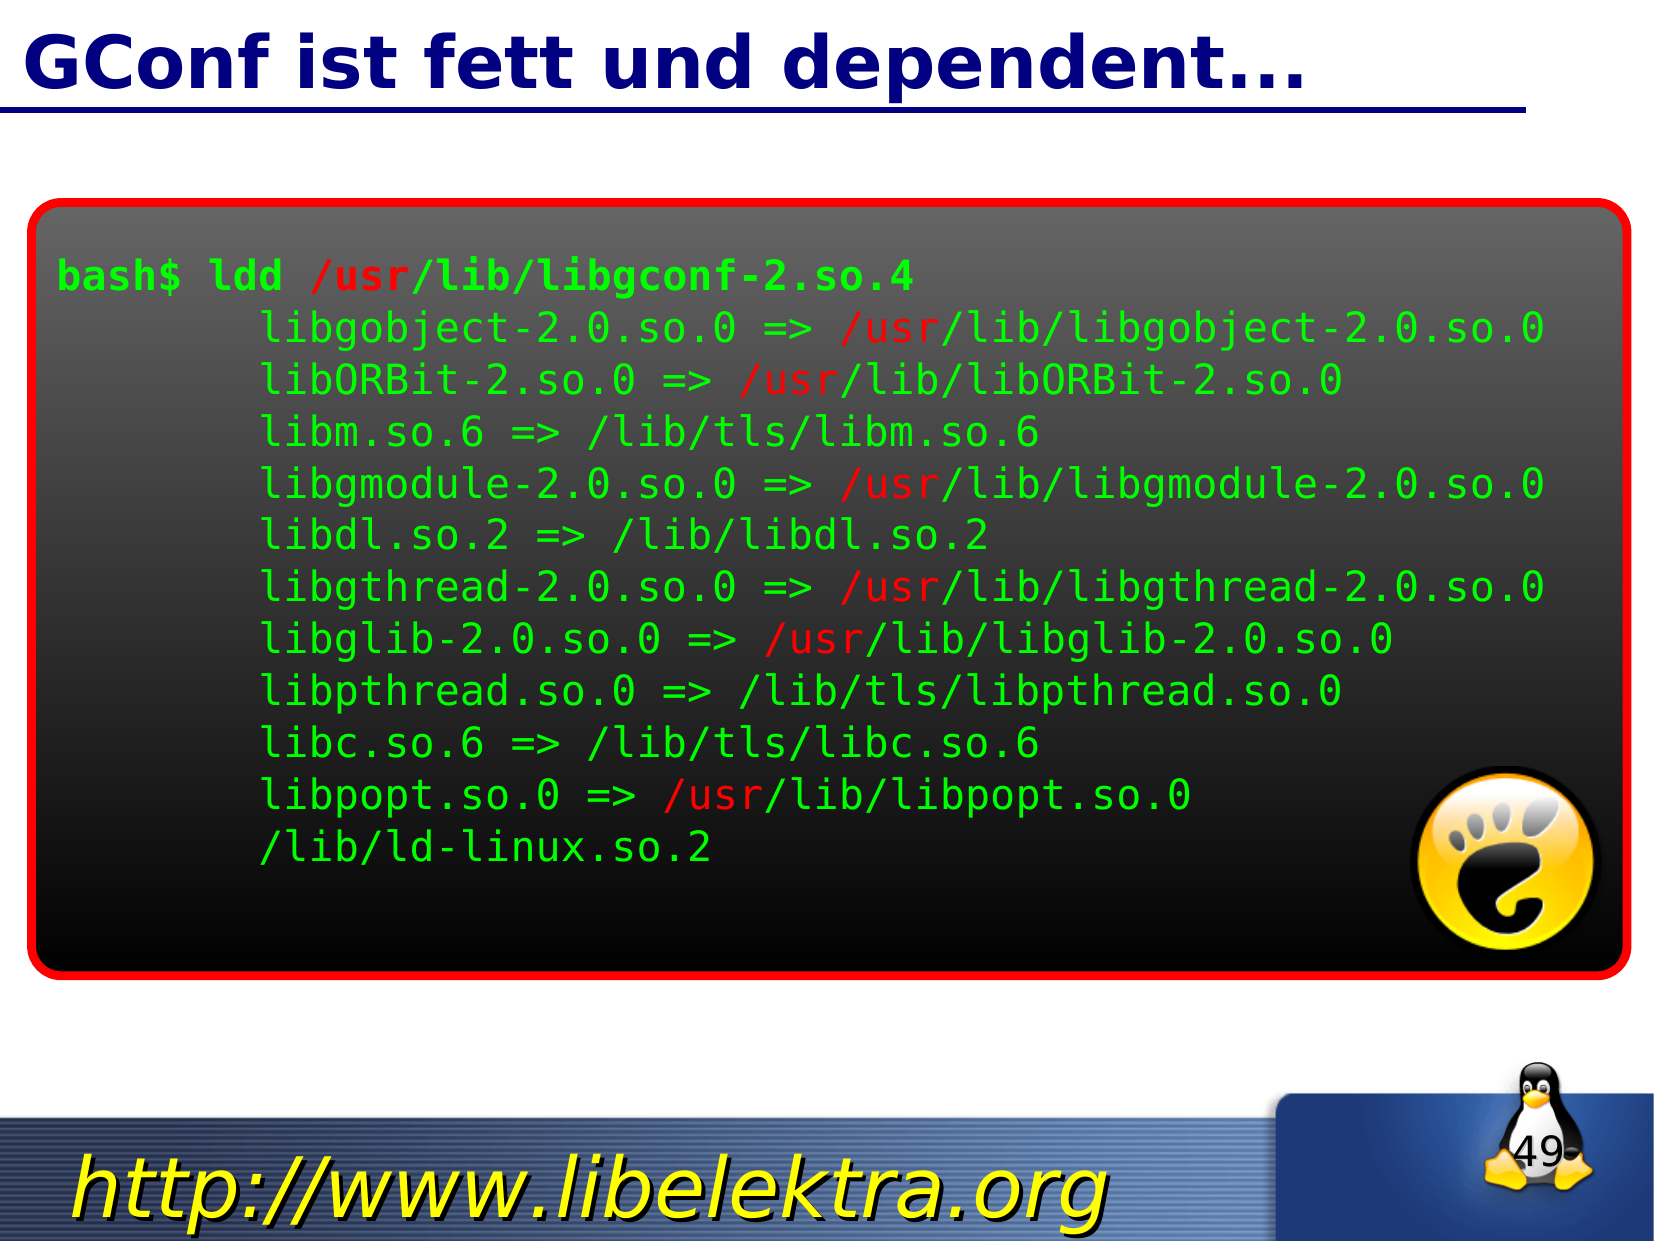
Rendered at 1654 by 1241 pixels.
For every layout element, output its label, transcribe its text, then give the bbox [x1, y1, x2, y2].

text_box GConf ist fett und dependent... [22, 14, 1611, 111]
picture [1410, 766, 1607, 961]
picture [0, 1061, 1654, 1241]
text_box [31, 202, 1627, 976]
text_box <Nummer> [1312, 1122, 1566, 1178]
text_box bash$ ldd /usr/lib/libgconf-2.so.4 libgobject-2.0.so.0 => /usr/lib/libgobject-2.0.so.0 libORBit-2.so.0 => /usr/lib/libORBit-2.so.0 libm.so.6 => /lib/tls/libm.so.6 libgmodule-2.0.so.0 => /usr/lib/libgmodule-2.0.so.0 libdl.so.2 => /lib/libdl.so.2 libgthread-2.0.so.0 => /usr/lib/libgthread-2.0.so.0 libglib-2.0.so.0 => /usr/lib/libglib-2.0.so.0 libpthread.so.0 => /lib/tls/libpthread.so.0 libc.so.6 => /lib/tls/libc.so.6 libpopt.so.0 => /usr/lib/libpopt.so.0 /lib/ld-linux.so.2 [56, 236, 1597, 936]
